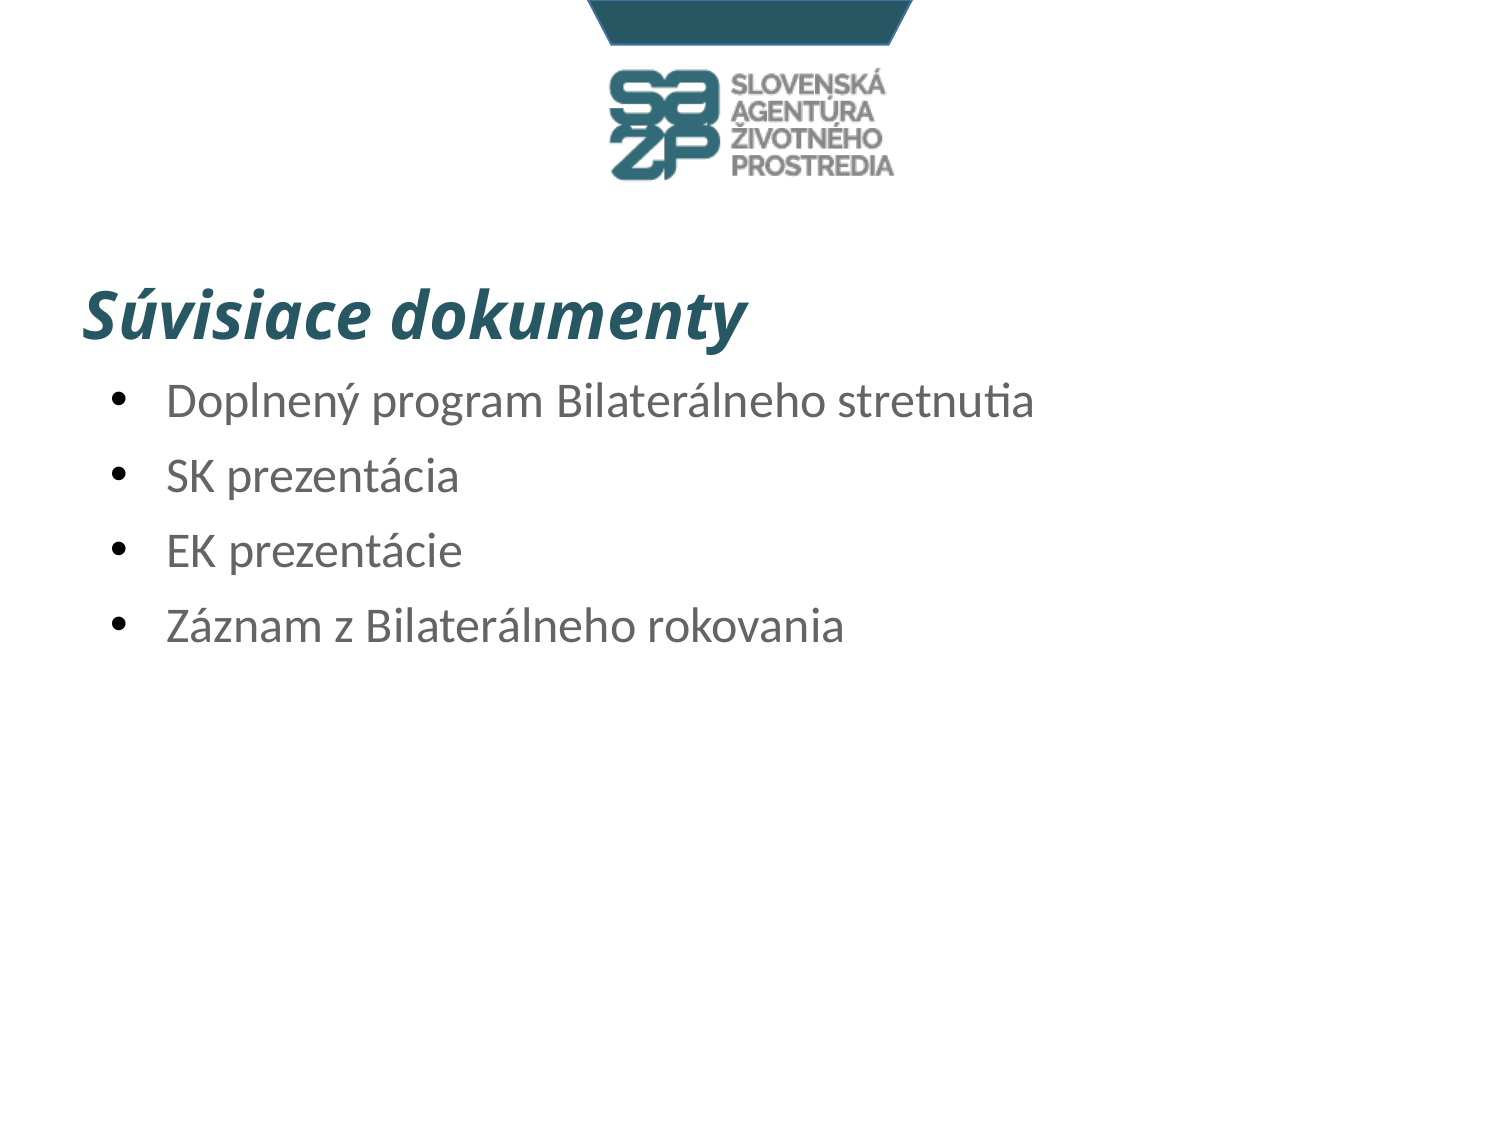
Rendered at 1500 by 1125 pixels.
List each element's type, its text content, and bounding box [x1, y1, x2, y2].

text_box [588, 0, 912, 44]
picture [588, 44, 922, 200]
title Súvisiace dokumenty [67, 275, 1500, 358]
list Doplnený program Bilaterálneho stretnutia SK prezentácia EK prezentácie Záznam z Bilaterálneho rokovania [95, 367, 1422, 1037]
